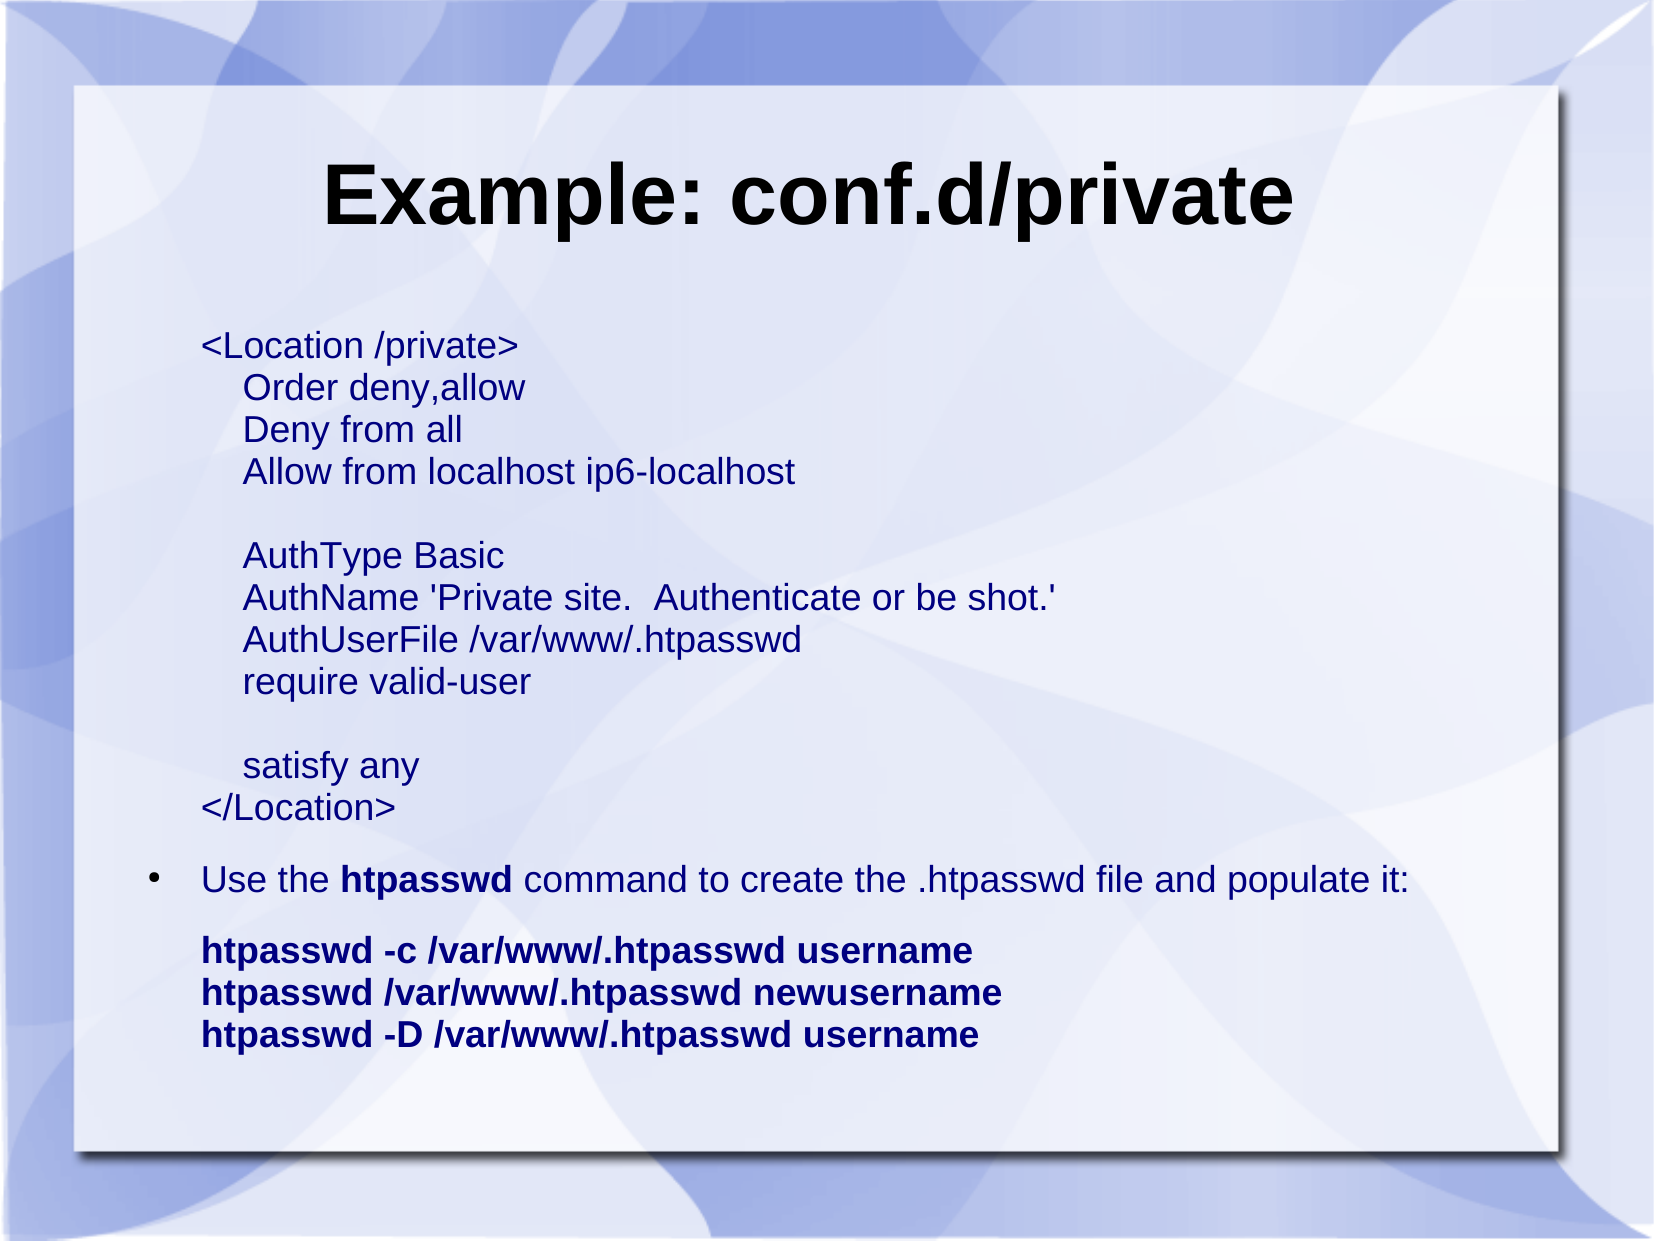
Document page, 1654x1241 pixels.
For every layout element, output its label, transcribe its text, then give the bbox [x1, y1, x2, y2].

list <Location /private> Order deny,allow Deny from all Allow from localhost ip6-localhost AuthType Basic AuthName 'Private site. Authenticate or be shot.' AuthUserFile /var/www/.htpasswd require valid-user satisfy any </Location> Use the htpasswd command to create the .htpasswd file and populate it: htpasswd -c /var/www/.htpasswd username htpasswd /var/www/.htpasswd newusername htpasswd -D /var/www/.htpasswd username [129, 324, 1489, 1056]
title Example: conf.d/private [82, 90, 1536, 298]
picture [0, 0, 1654, 1241]
